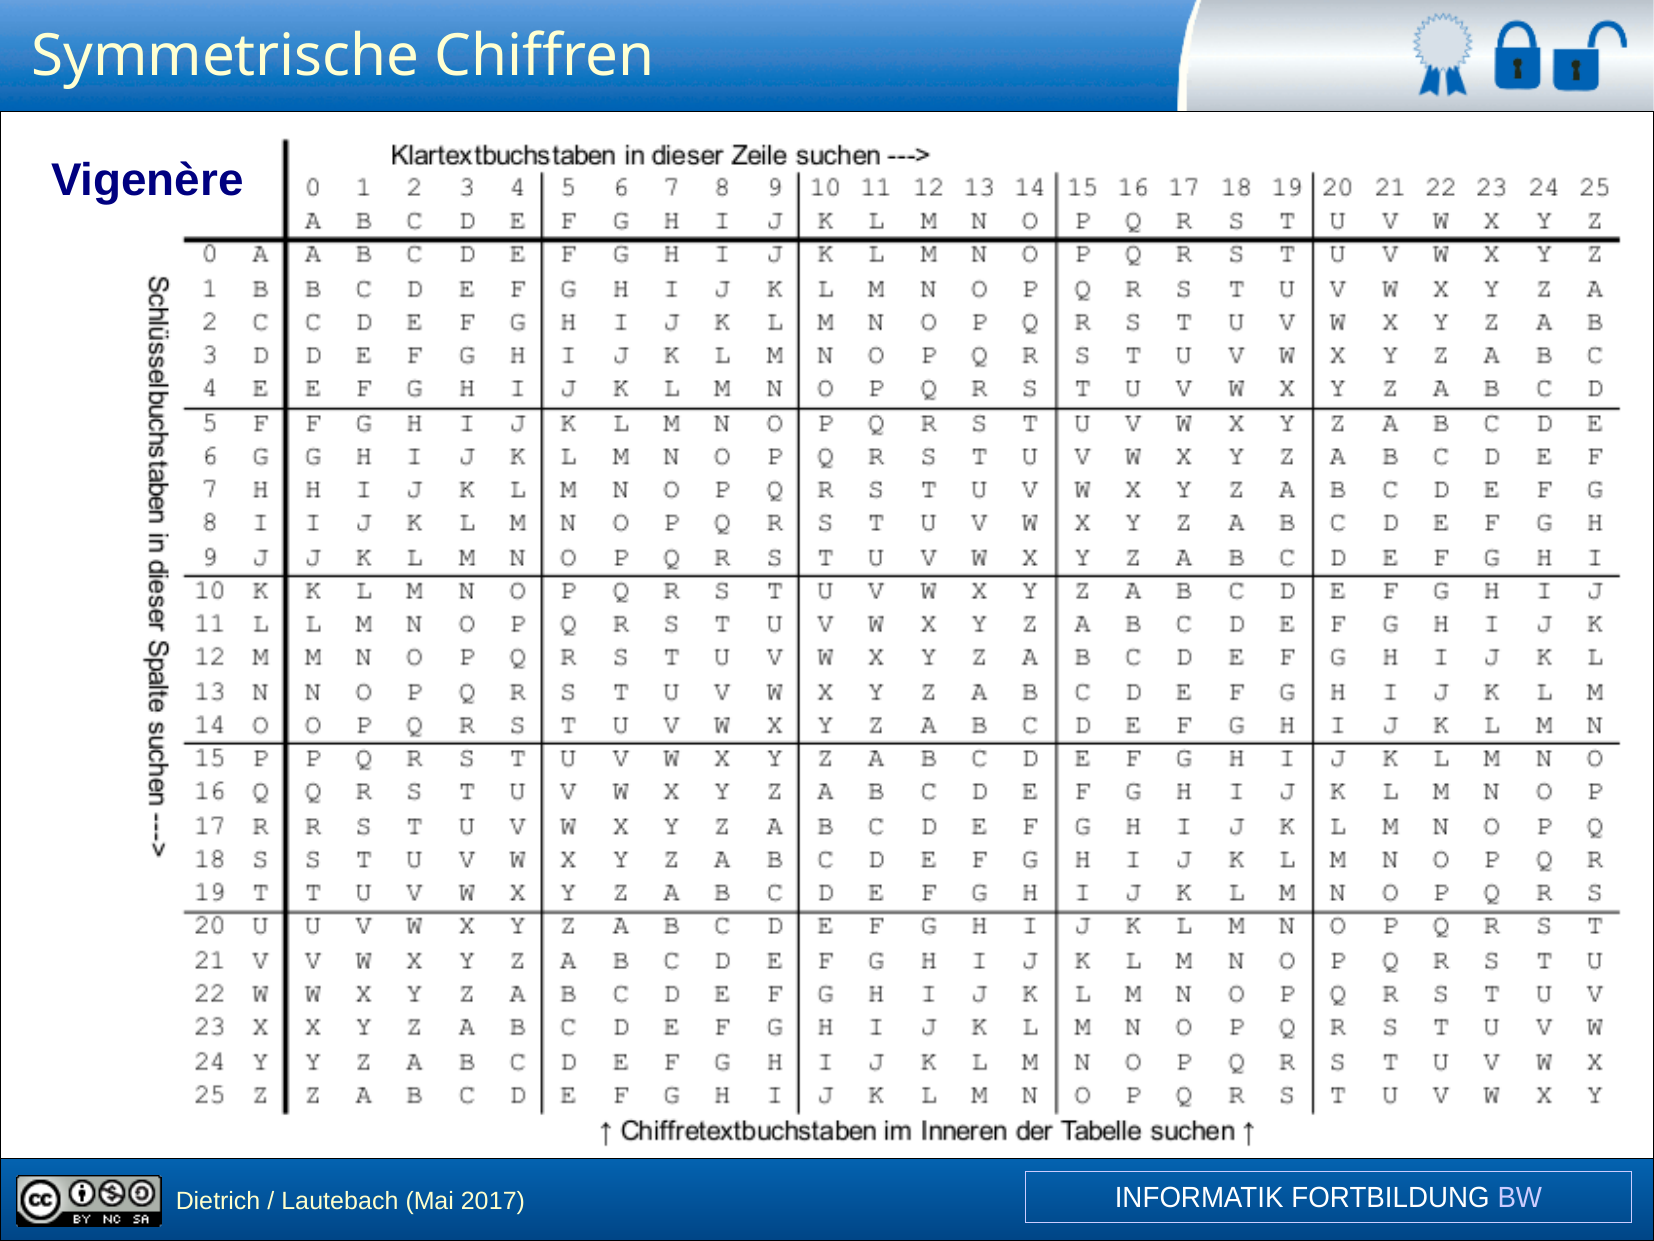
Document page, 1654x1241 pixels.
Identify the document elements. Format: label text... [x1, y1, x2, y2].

picture [132, 122, 1632, 1154]
text_box Vigenère [36, 146, 1617, 214]
title Symmetrische Chiffren [31, 14, 1151, 92]
picture [16, 1175, 162, 1227]
picture [0, 0, 1654, 111]
